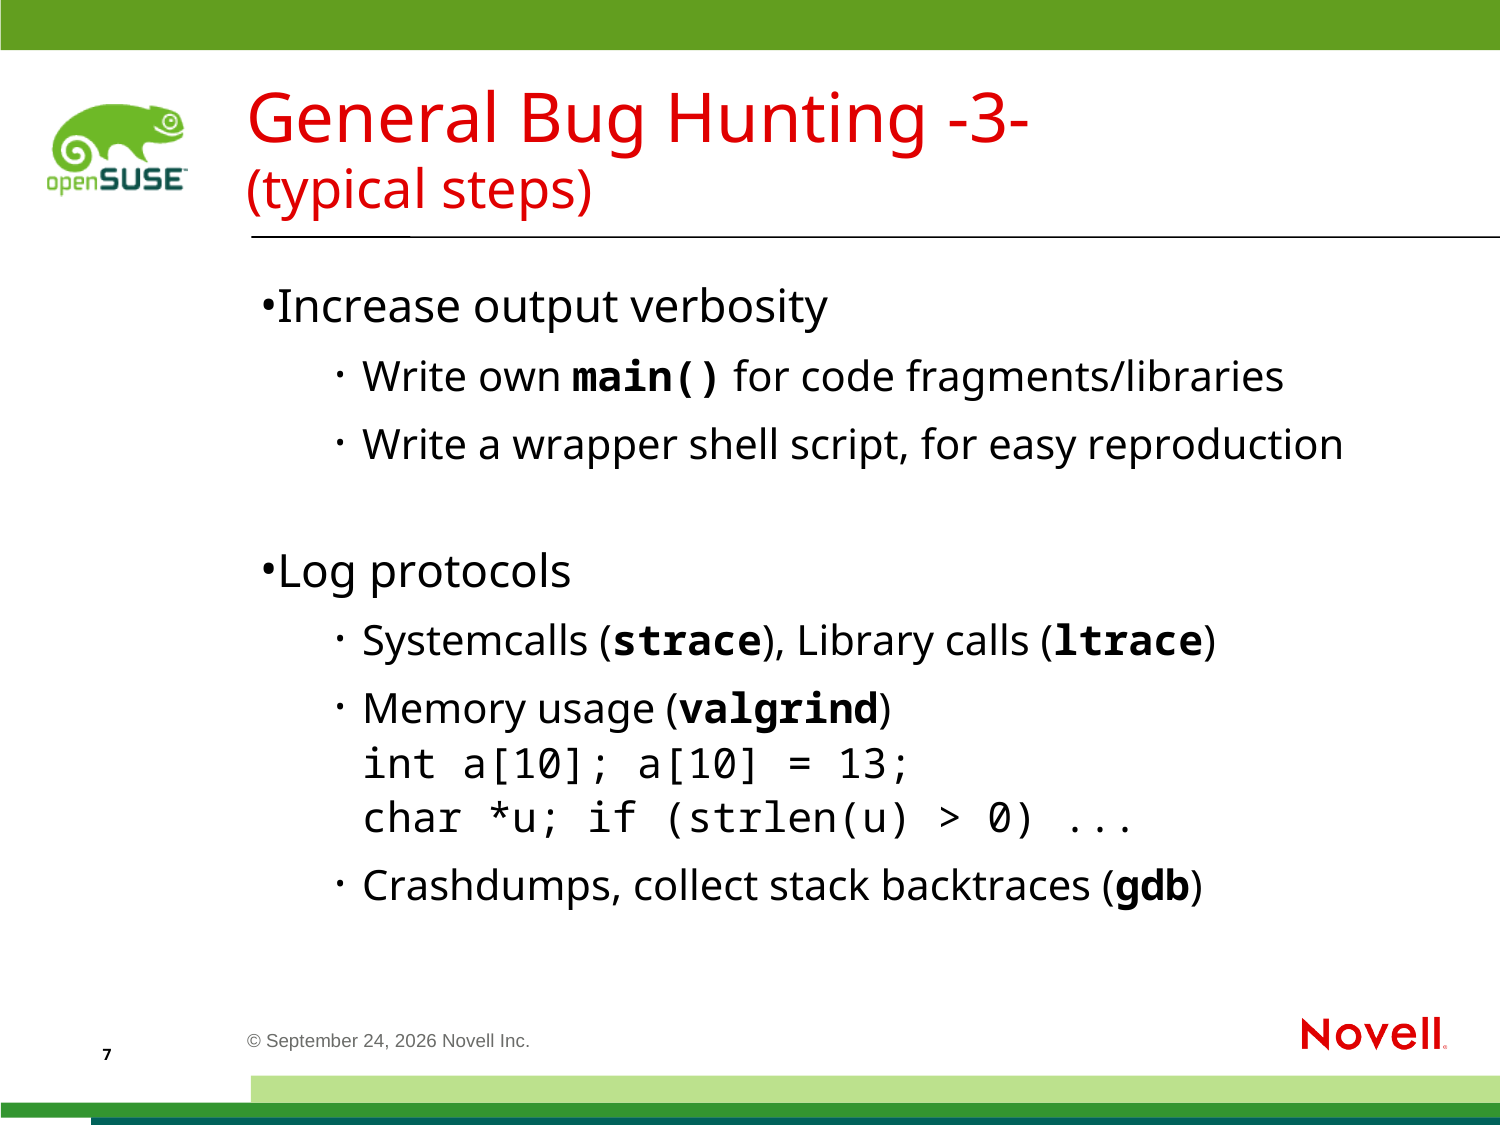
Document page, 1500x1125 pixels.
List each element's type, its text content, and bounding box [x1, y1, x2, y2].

picture [1295, 1011, 1453, 1056]
picture [47, 104, 188, 197]
title General Bug Hunting -3- (typical steps) [246, 60, 1409, 239]
list Increase output verbosity Write own main() for code fragments/libraries Write a wrapper shell script, for easy reproduction Log protocols Systemcalls (strace), Library calls (ltrace) Memory usage (valgrind) int a[10]; a[10] = 13; char *u; if (strlen(u) > 0) ... Crashdumps, collect stack backtraces (gdb) [245, 267, 1459, 995]
